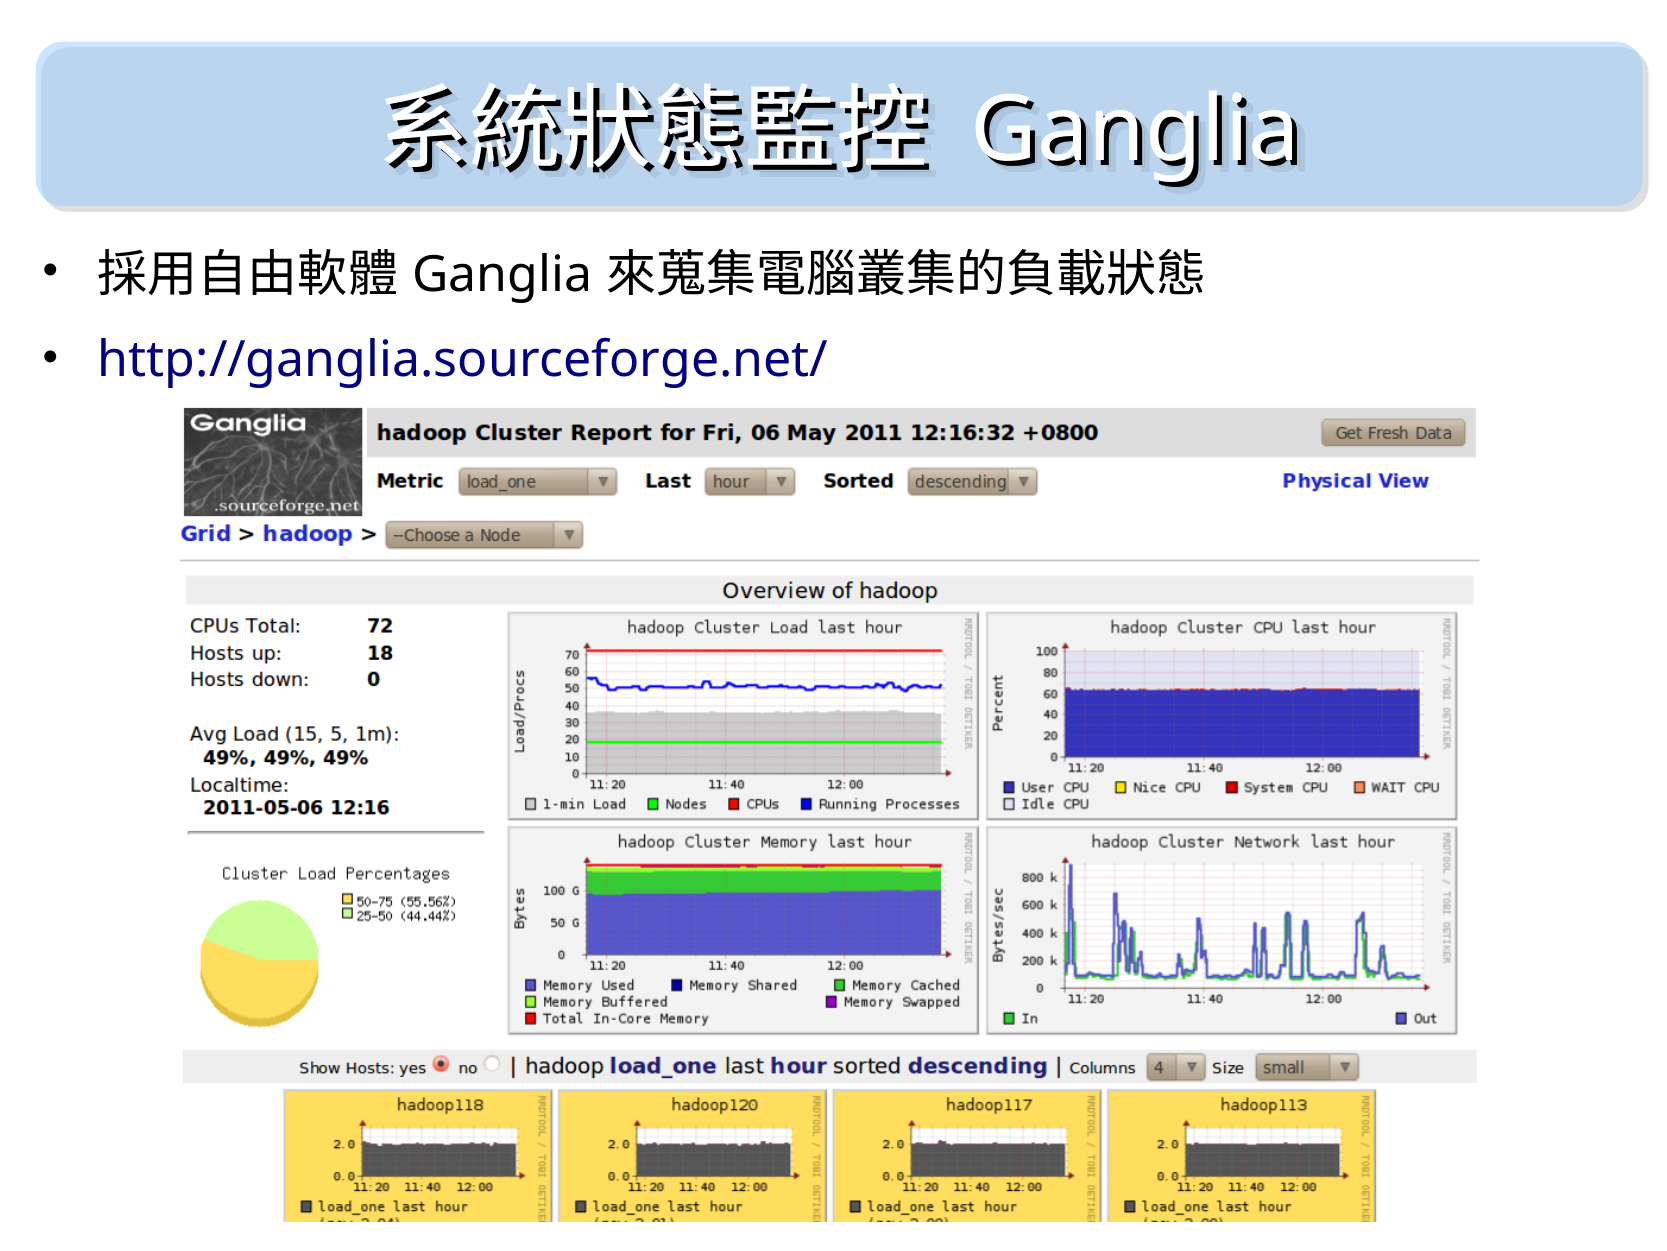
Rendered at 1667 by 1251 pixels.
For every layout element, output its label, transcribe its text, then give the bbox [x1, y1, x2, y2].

picture [171, 749, 1489, 1222]
text_box 系統狀態監控 Ganglia [35, 41, 1643, 206]
list 採用自由軟體Ganglia來蒐集電腦叢集的負載狀態 http://ganglia.sourceforge.net/ [41, 233, 1637, 749]
